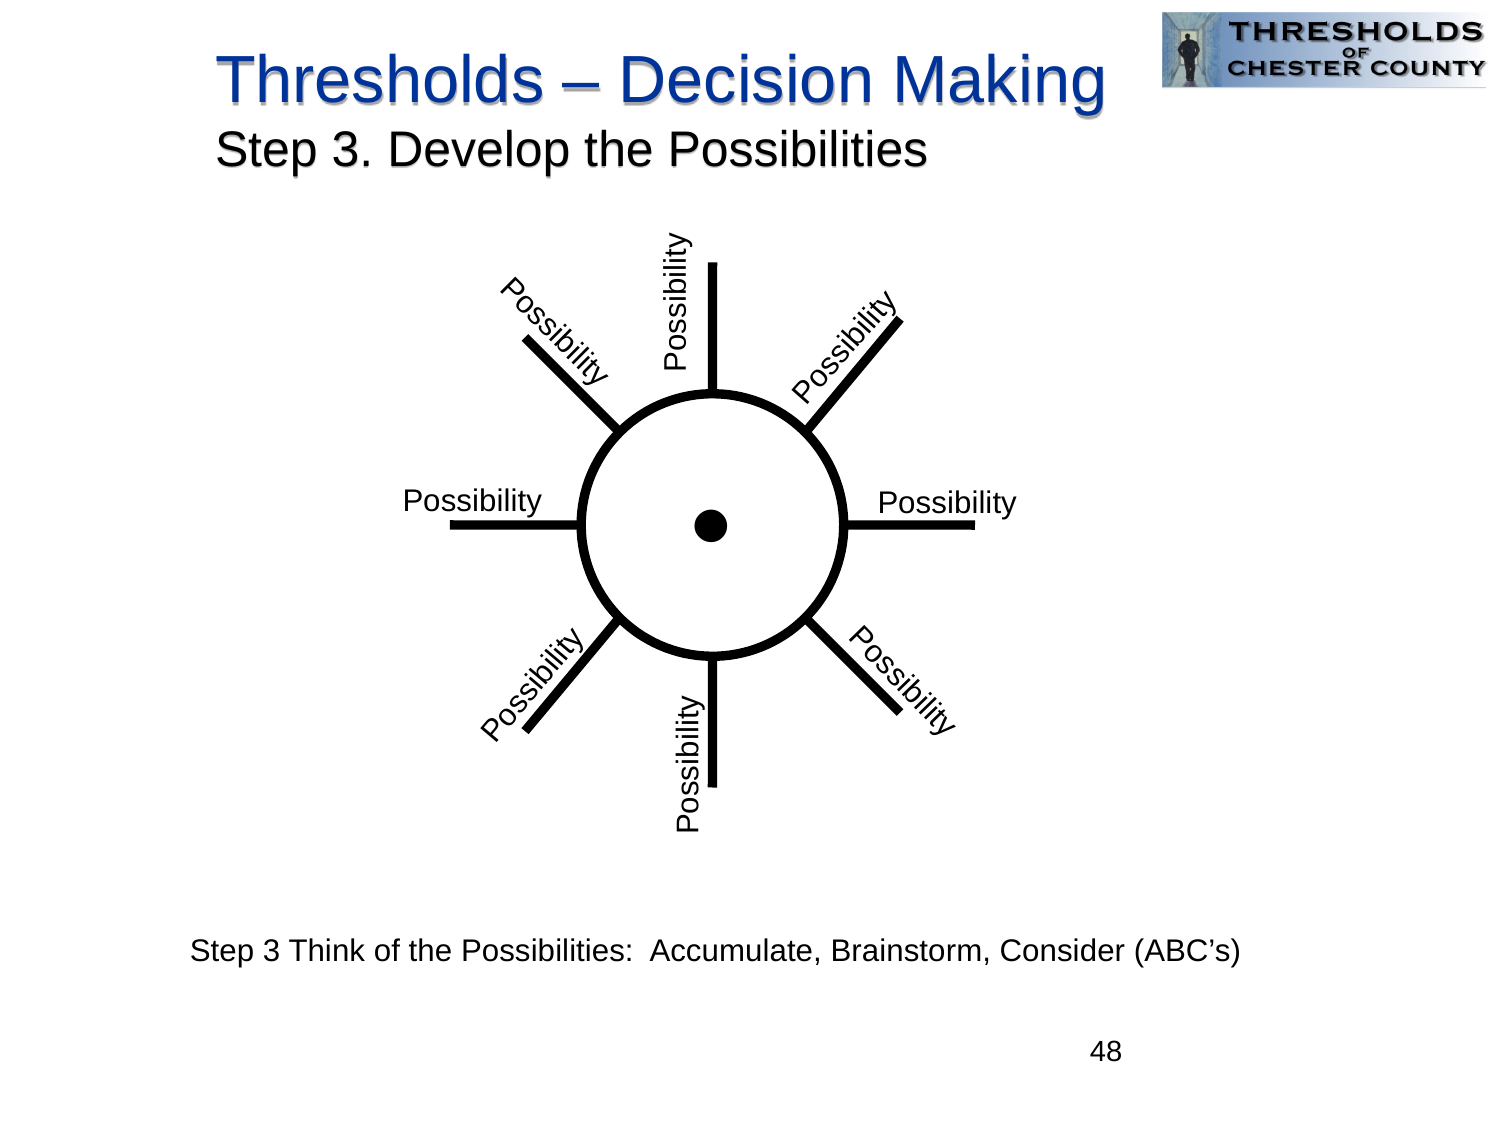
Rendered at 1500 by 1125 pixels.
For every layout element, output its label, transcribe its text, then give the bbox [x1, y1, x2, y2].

text_box Possibility [826, 600, 1022, 800]
text_box Possibility [659, 624, 713, 850]
text_box Possibility [477, 251, 675, 449]
text_box Possibility [862, 474, 1088, 528]
text_box  [675, 437, 763, 603]
text_box Possibility [766, 223, 956, 427]
title Thresholds – Decision Making Step 3. Develop the Possibilities [200, 12, 1213, 201]
text_box Possibility [455, 559, 642, 766]
text_box [581, 393, 844, 657]
text_box 48 [1074, 1025, 1388, 1101]
text_box Possibility [387, 472, 613, 526]
text_box Step 3 Think of the Possibilities: Accumulate, Brainstorm, Consider (ABC’s) [174, 922, 1351, 1013]
text_box Possibility [647, 162, 701, 388]
